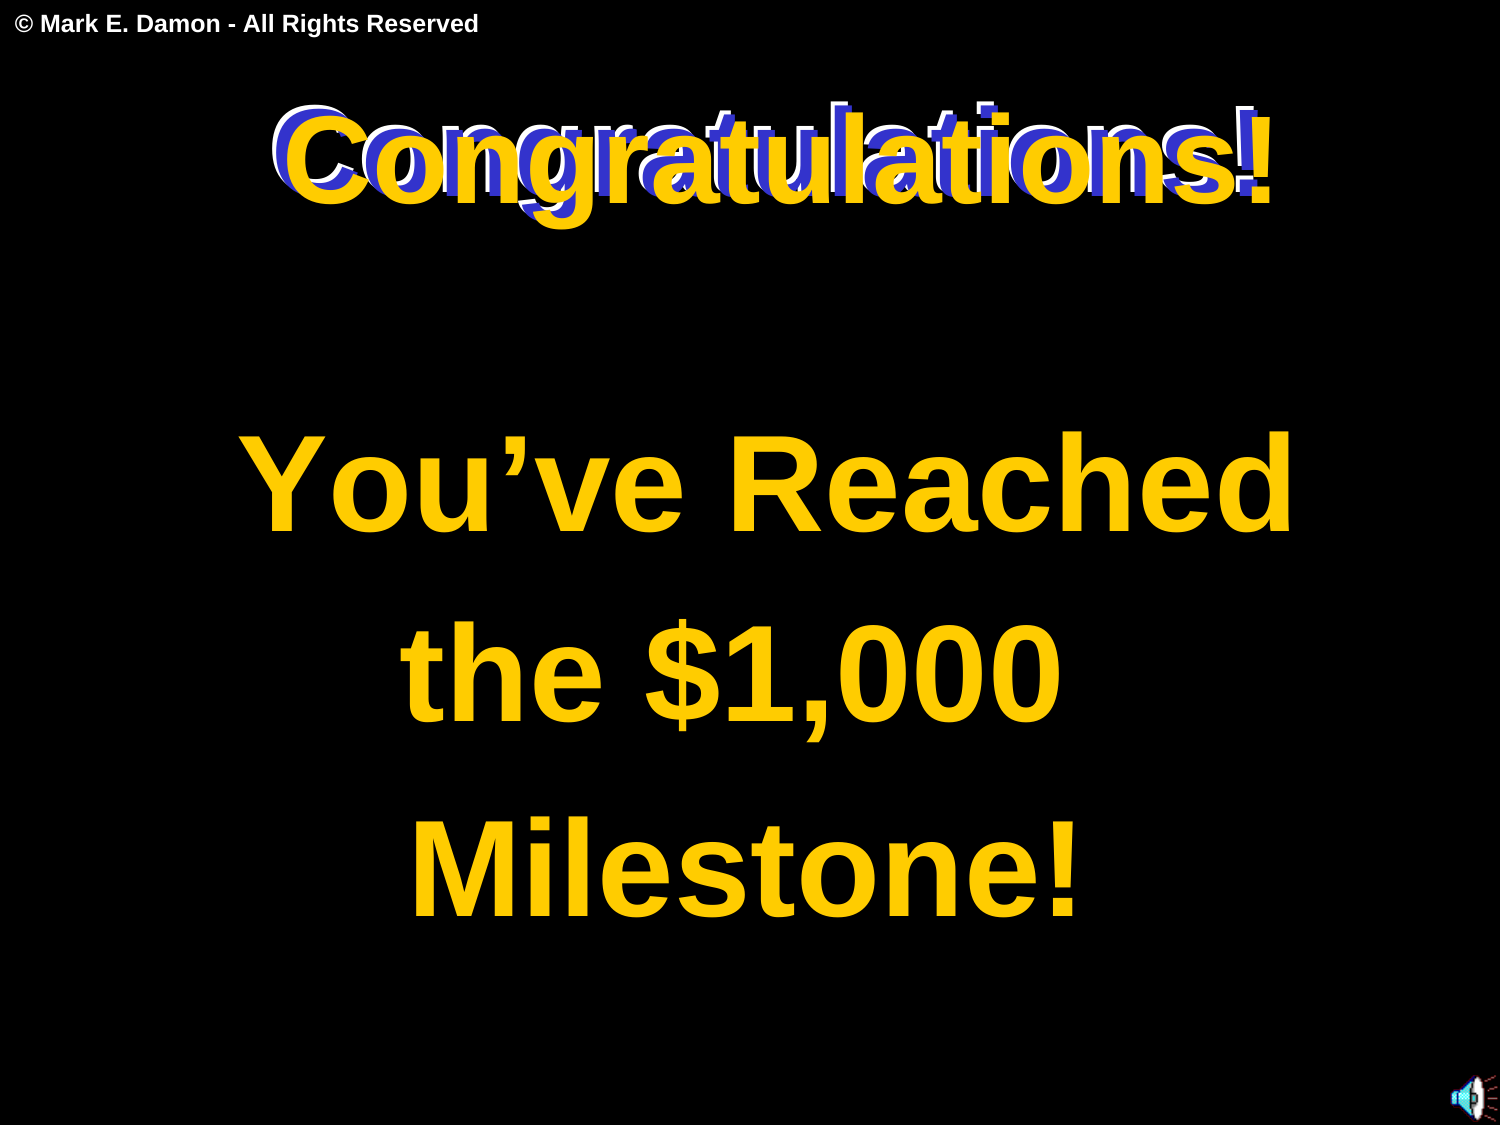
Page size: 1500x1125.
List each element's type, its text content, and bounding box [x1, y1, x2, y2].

text_box Milestone! [392, 770, 1103, 952]
text_box Congratulations! [127, 63, 1416, 229]
text_box You’ve Reached [123, 385, 1412, 567]
picture [1449, 1074, 1500, 1125]
text_box Congratulations! [138, 70, 1427, 237]
text_box the $1,000 [385, 576, 1081, 757]
text_box Congratulations! [123, 59, 1412, 225]
